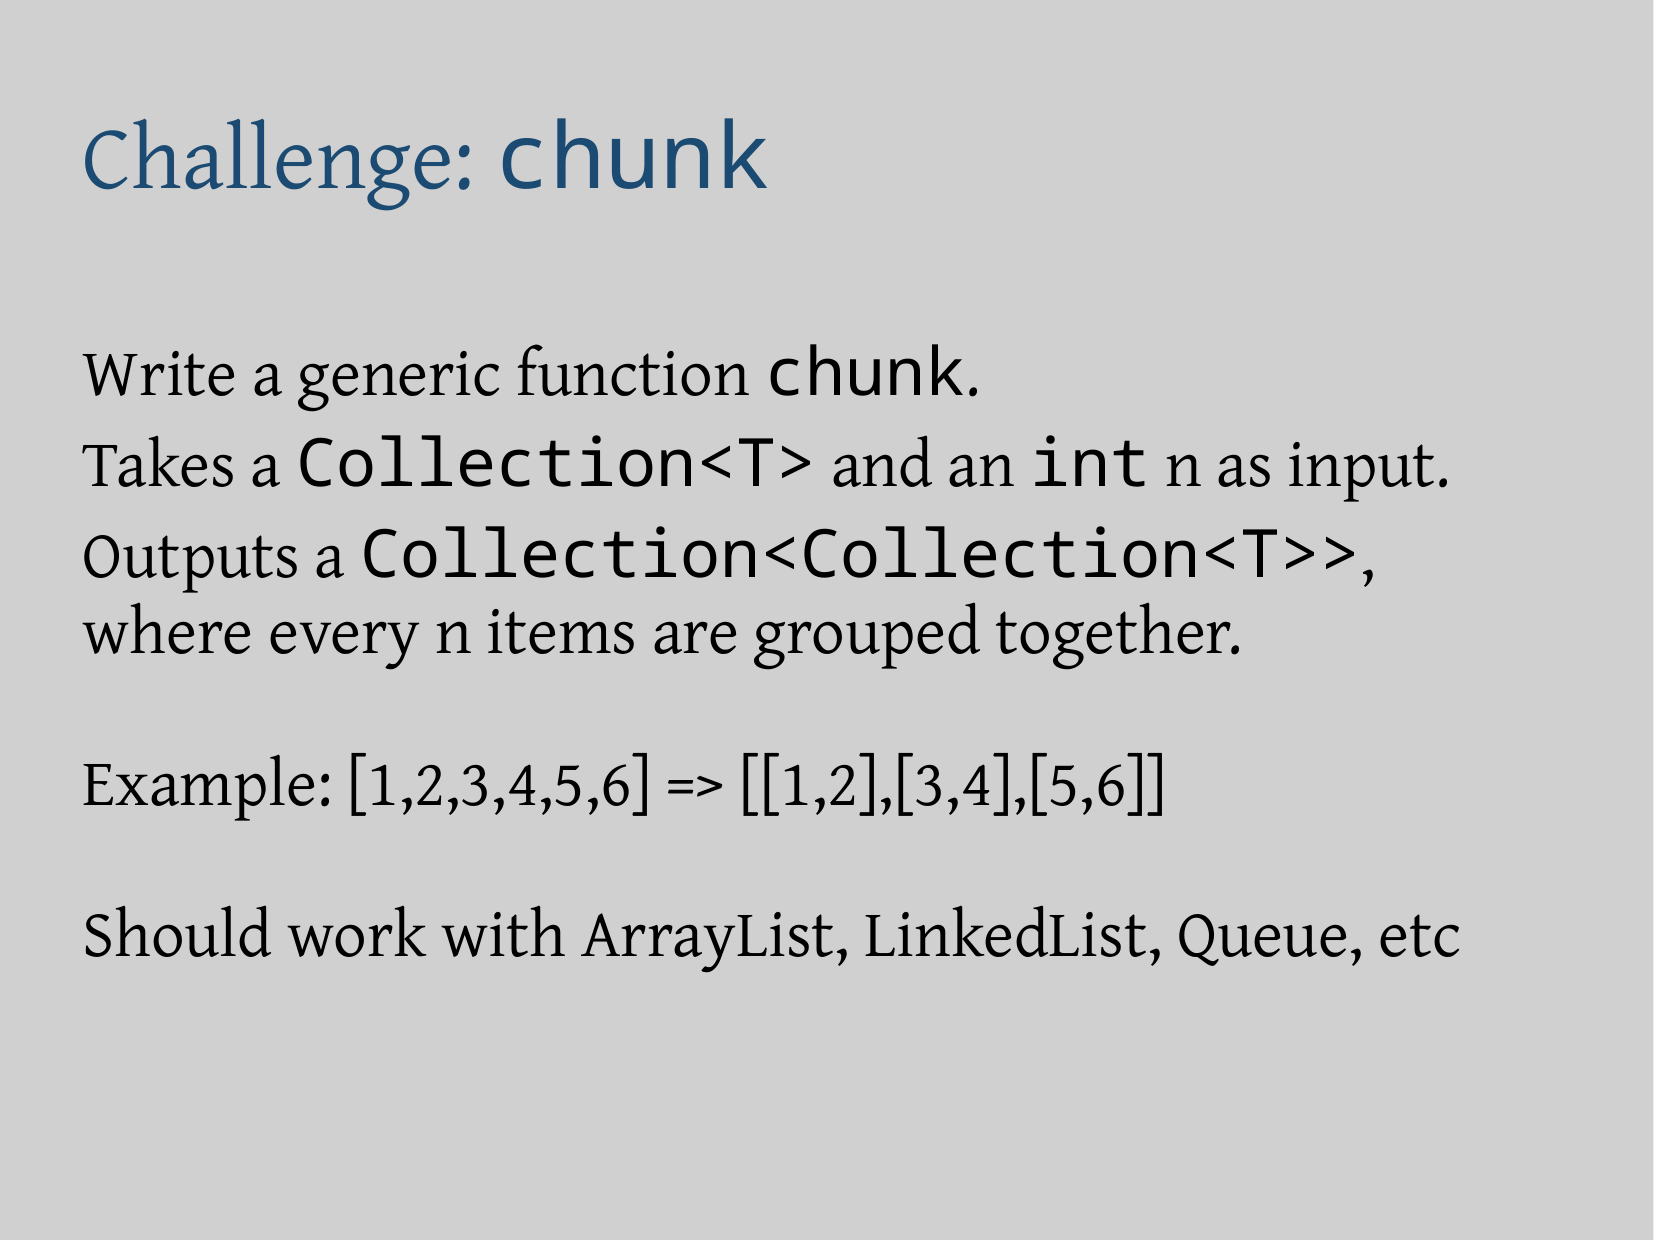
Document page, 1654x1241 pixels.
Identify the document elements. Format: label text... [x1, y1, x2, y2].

subtitle Write a generic function chunk. Takes a Collection<T> and an int n as input. Outputs a Collection<Collection<T>>, where every n items are grouped together. Example: [1,2,3,4,5,6] => [[1,2],[3,4],[5,6]] Should work with ArrayList, LinkedList, Queue, etc [82, 290, 1571, 1010]
title Challenge: chunk [82, 49, 1571, 257]
